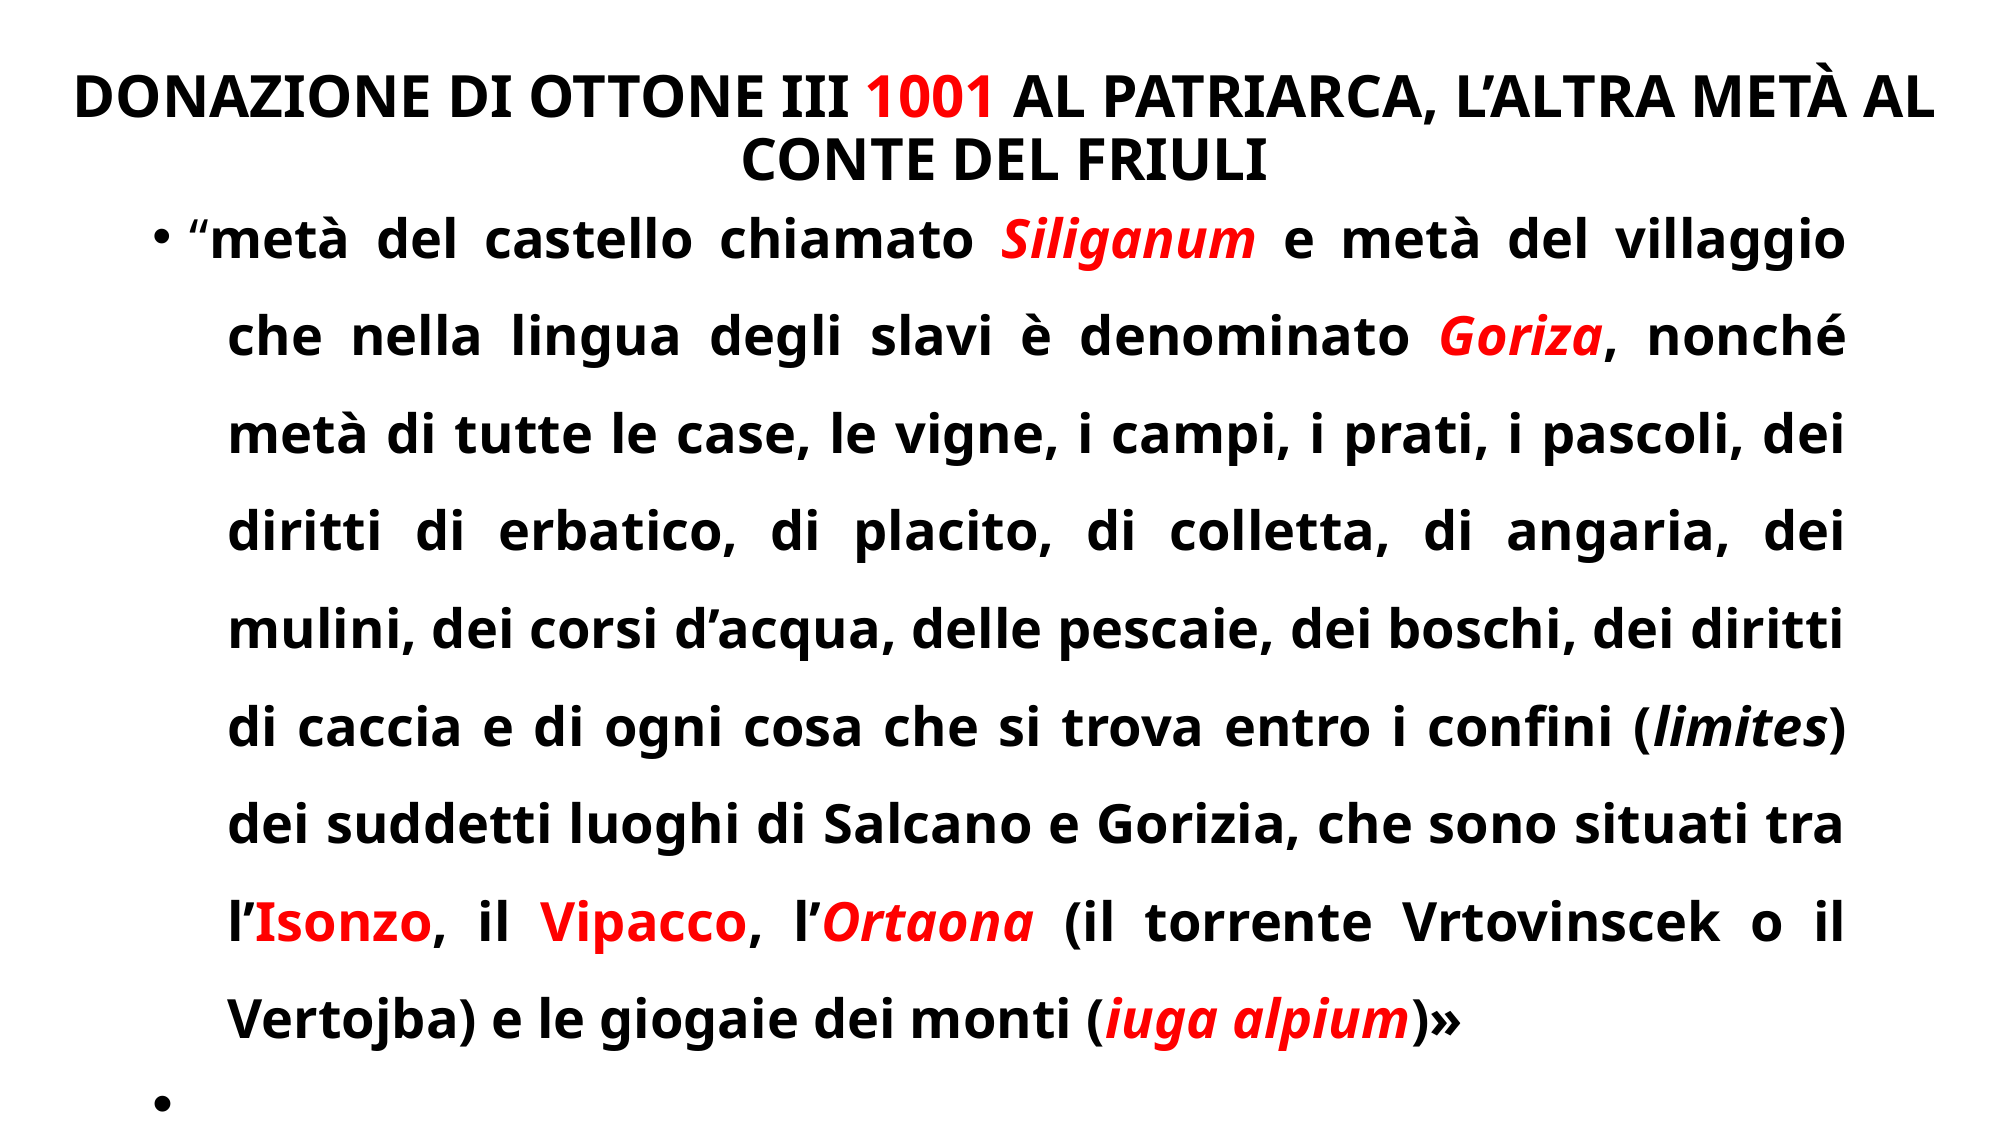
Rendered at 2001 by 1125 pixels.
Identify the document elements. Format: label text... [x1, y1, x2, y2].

list “metà del castello chiamato Siliganum e metà del villaggio che nella lingua degli slavi è denominato Goriza, nonché metà di tutte le case, le vigne, i campi, i prati, i pascoli, dei diritti di erbatico, di placito, di colletta, di angaria, dei mulini, dei corsi d’acqua, delle pescaie, dei boschi, dei diritti di caccia e di ogni cosa che si trova entro i confini (limites) dei suddetti luoghi di Salcano e Gorizia, che sono situati tra l’Isonzo, il Vipacco, l’Ortaona (il torrente Vrtovinscek o il Vertojba) e le giogaie dei monti (iuga alpium)» [137, 163, 1863, 1112]
title DONAZIONE DI OTTONE III 1001 AL PATRIARCA, L’ALTRA METÀ AL CONTE DEL FRIULI [9, 59, 2000, 94]
